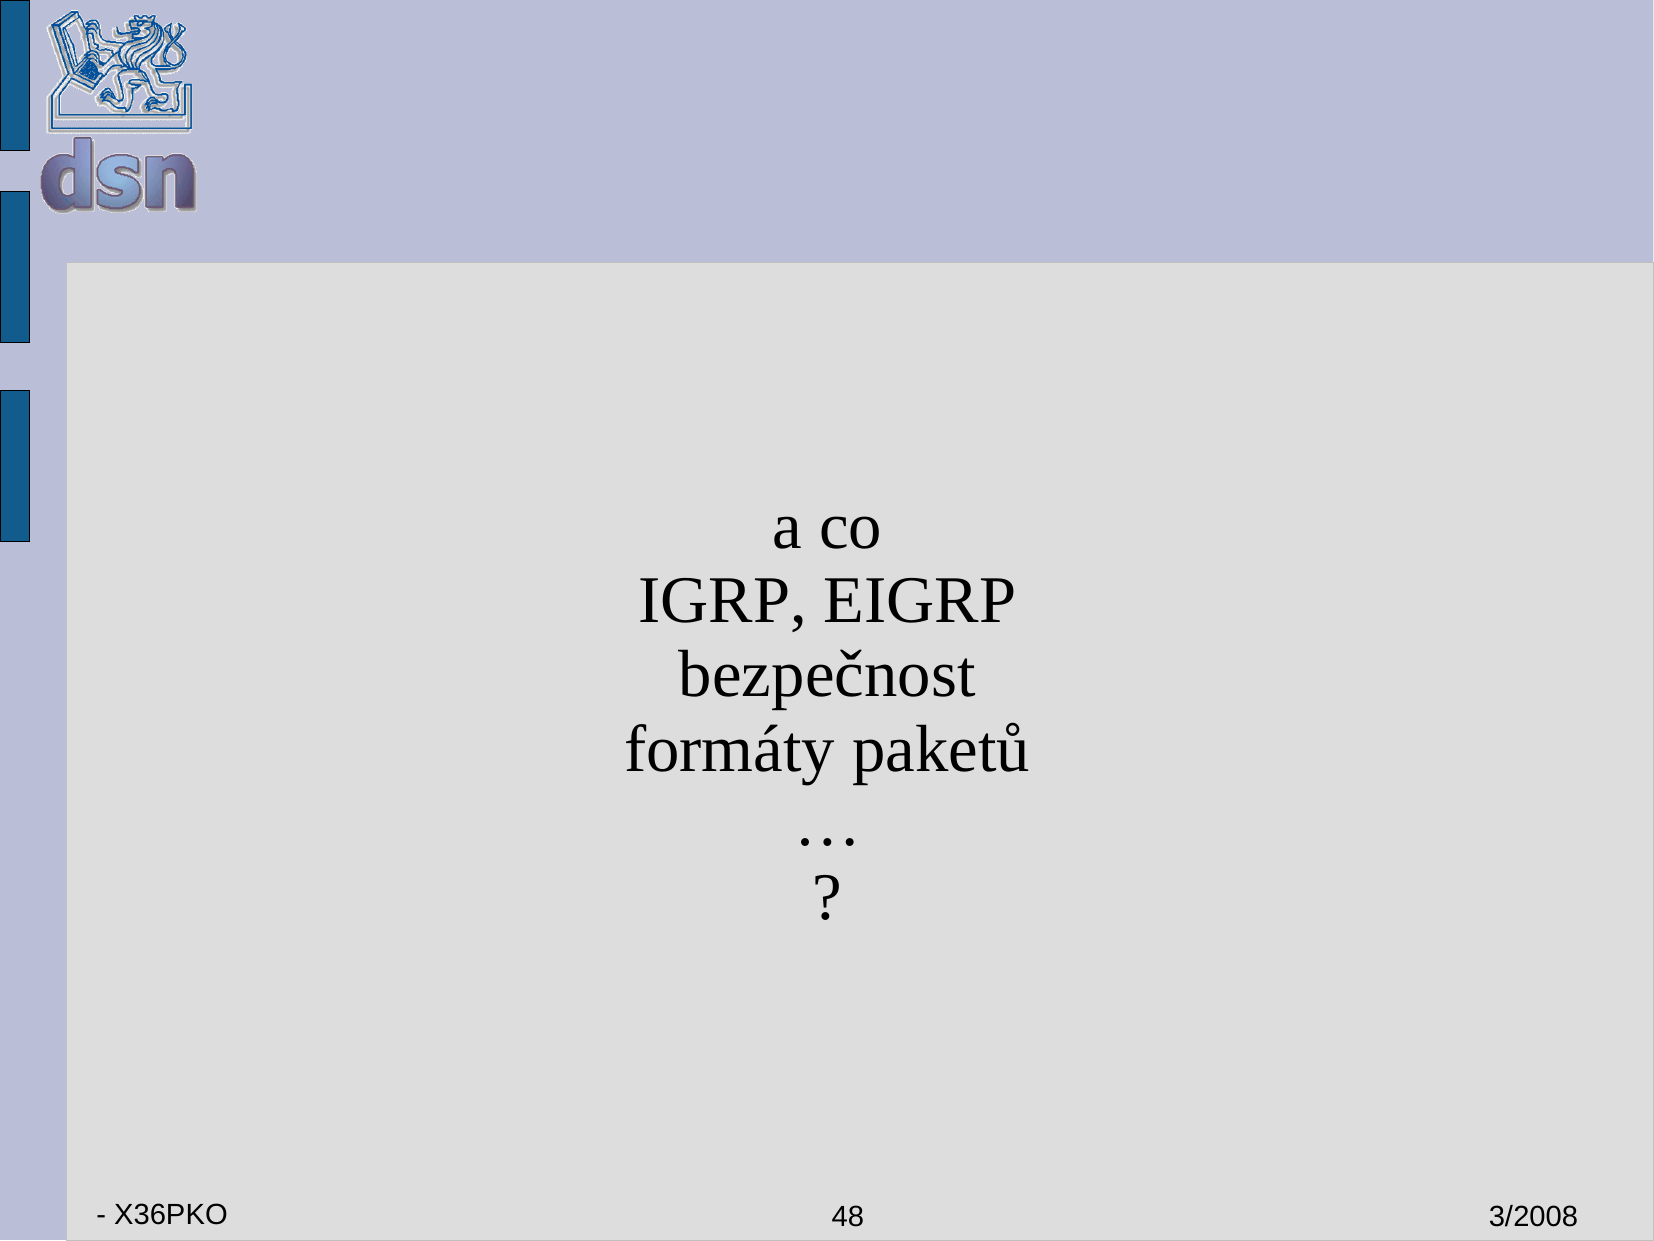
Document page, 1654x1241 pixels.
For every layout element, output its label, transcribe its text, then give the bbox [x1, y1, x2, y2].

picture [10, 10, 223, 230]
subtitle a co IGRP, EIGRP bezpečnost formáty paketů … ? [121, 297, 1534, 1126]
